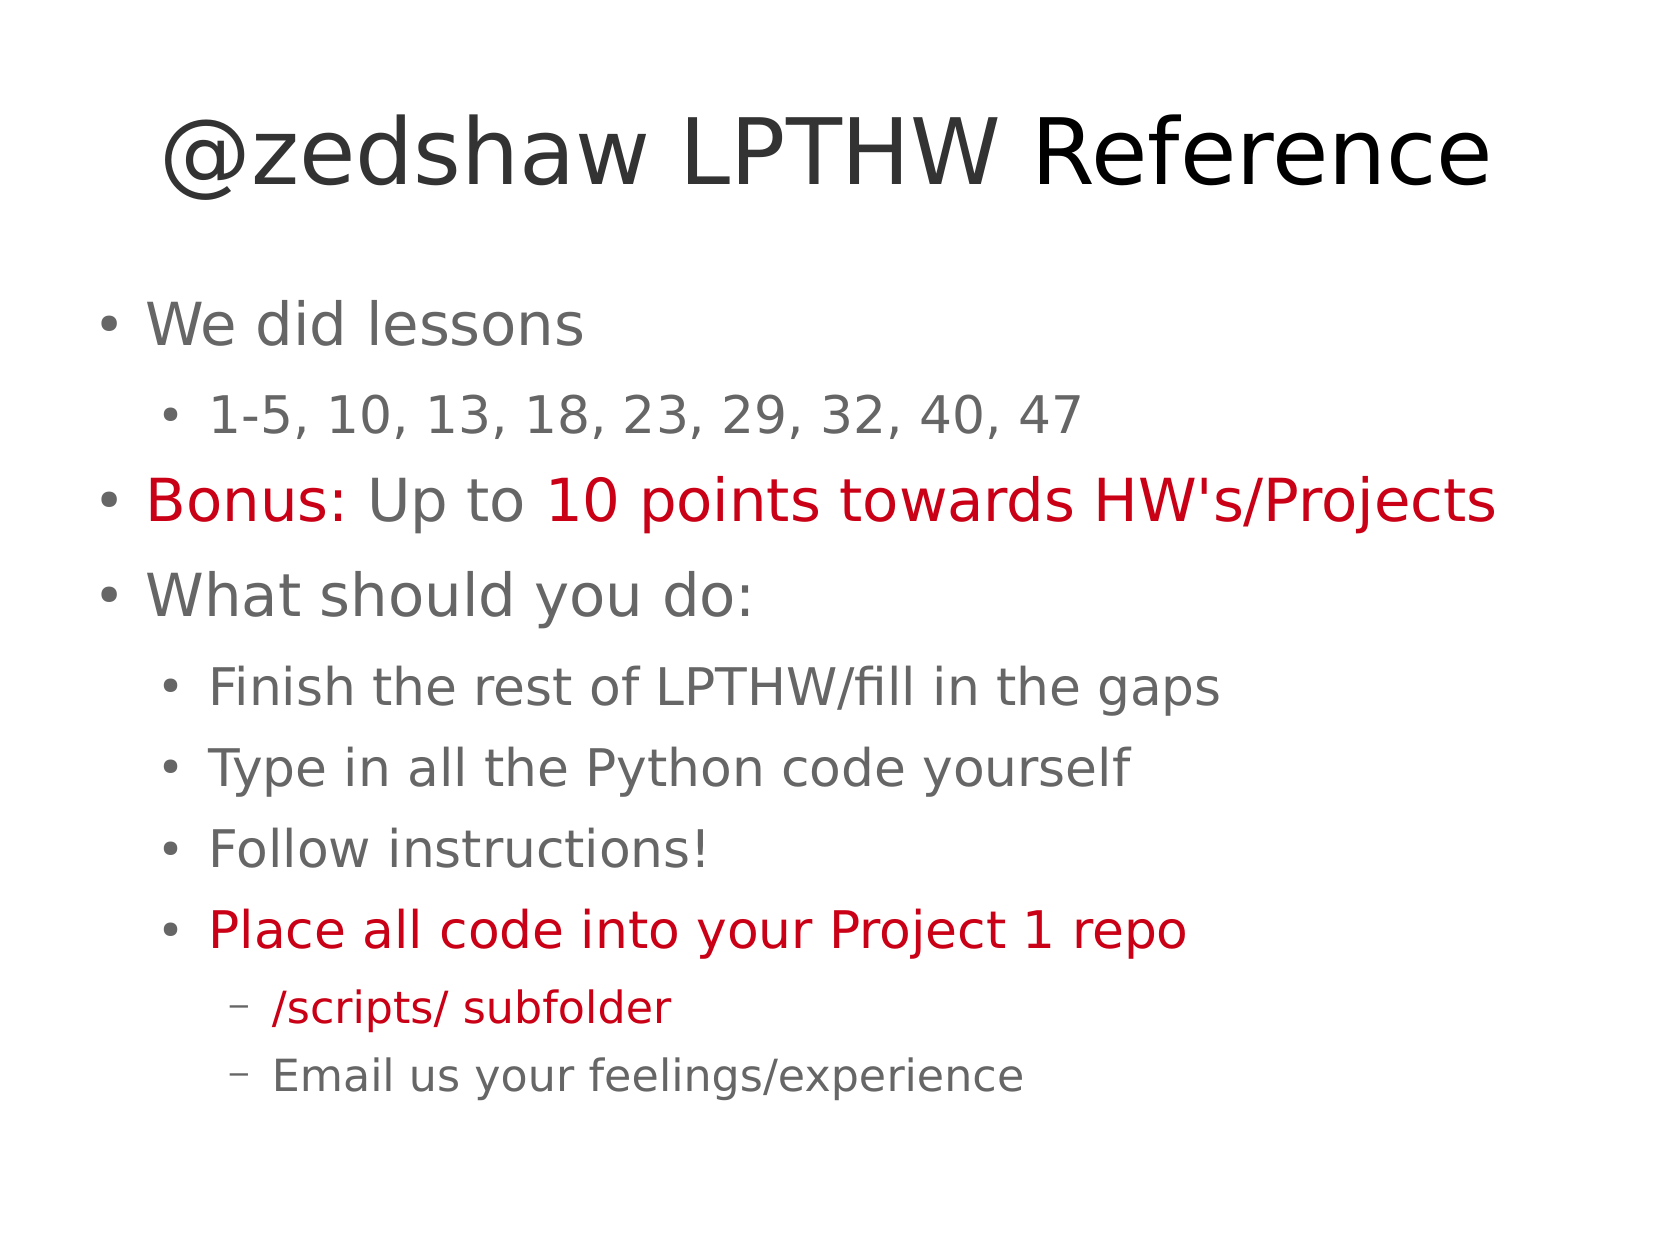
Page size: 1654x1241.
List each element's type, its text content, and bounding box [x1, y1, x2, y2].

list We did lessons 1-5, 10, 13, 18, 23, 29, 32, 40, 47 Bonus: Up to 10 points towards HW's/Projects What should you do: Finish the rest of LPTHW/fill in the gaps Type in all the Python code yourself Follow instructions! Place all code into your Project 1 repo /scripts/ subfolder Email us your feelings/experience [82, 290, 1571, 1109]
title @zedshaw LPTHW Reference [82, 49, 1571, 257]
